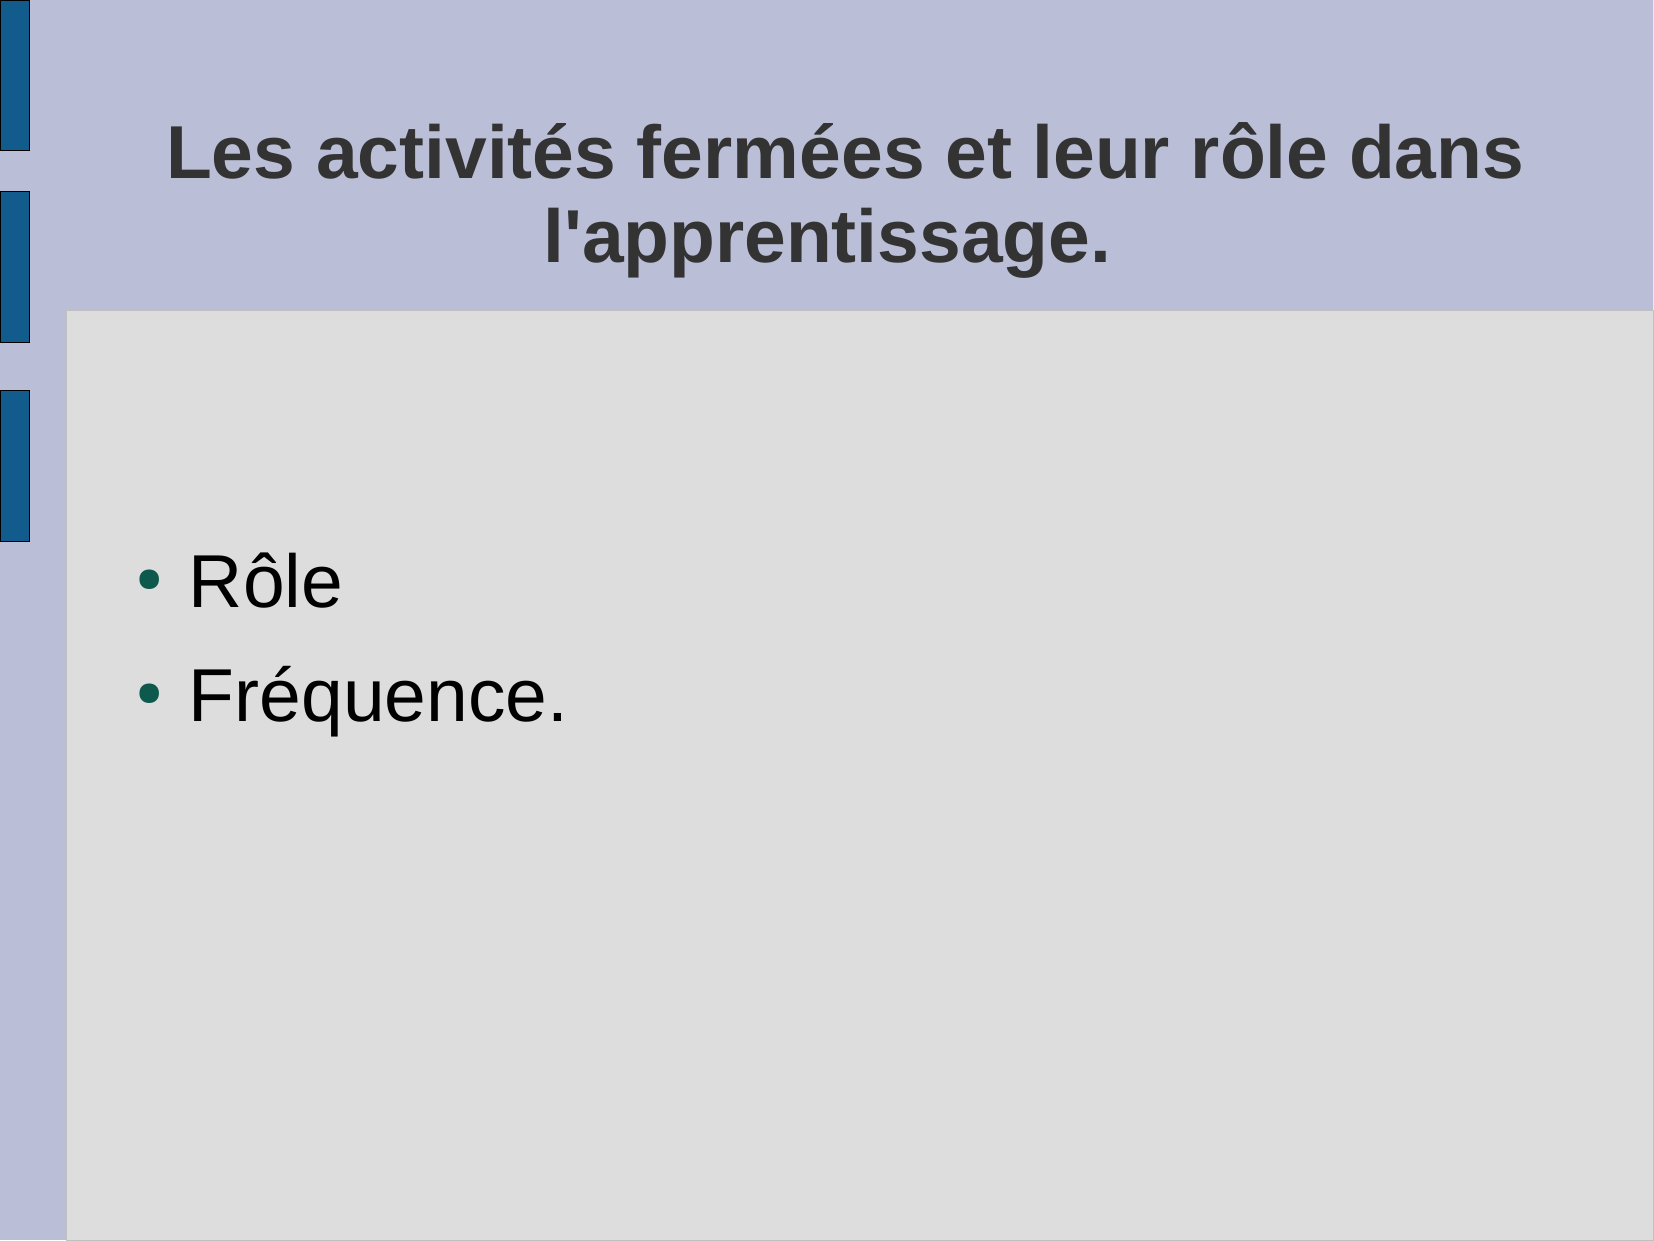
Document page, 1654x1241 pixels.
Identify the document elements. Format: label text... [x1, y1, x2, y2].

list Rôle Fréquence. [118, 340, 1500, 1123]
title Les activités fermées et leur rôle dans l'apprentissage. [121, 91, 1534, 299]
